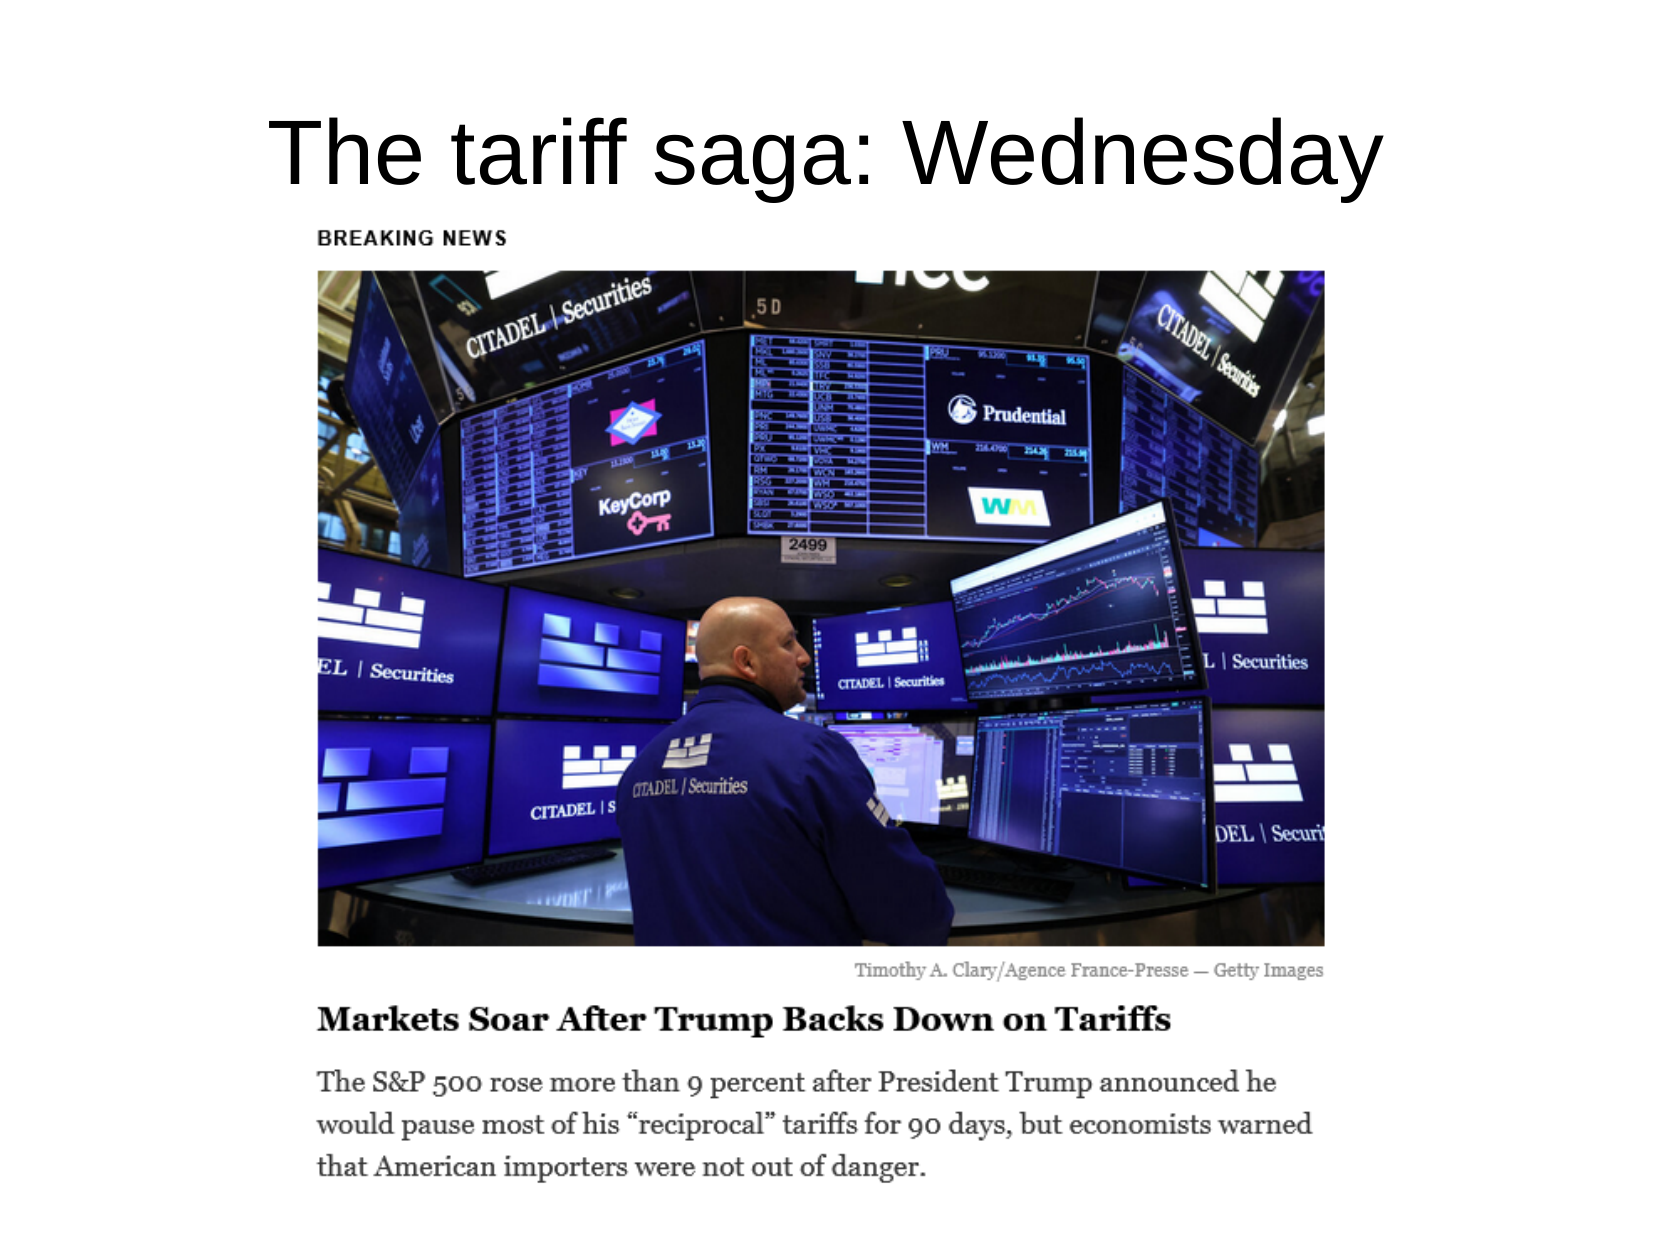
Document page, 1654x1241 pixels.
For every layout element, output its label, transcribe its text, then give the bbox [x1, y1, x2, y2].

picture [283, 212, 1382, 1205]
title The tariff saga: Wednesday [82, 49, 1571, 257]
